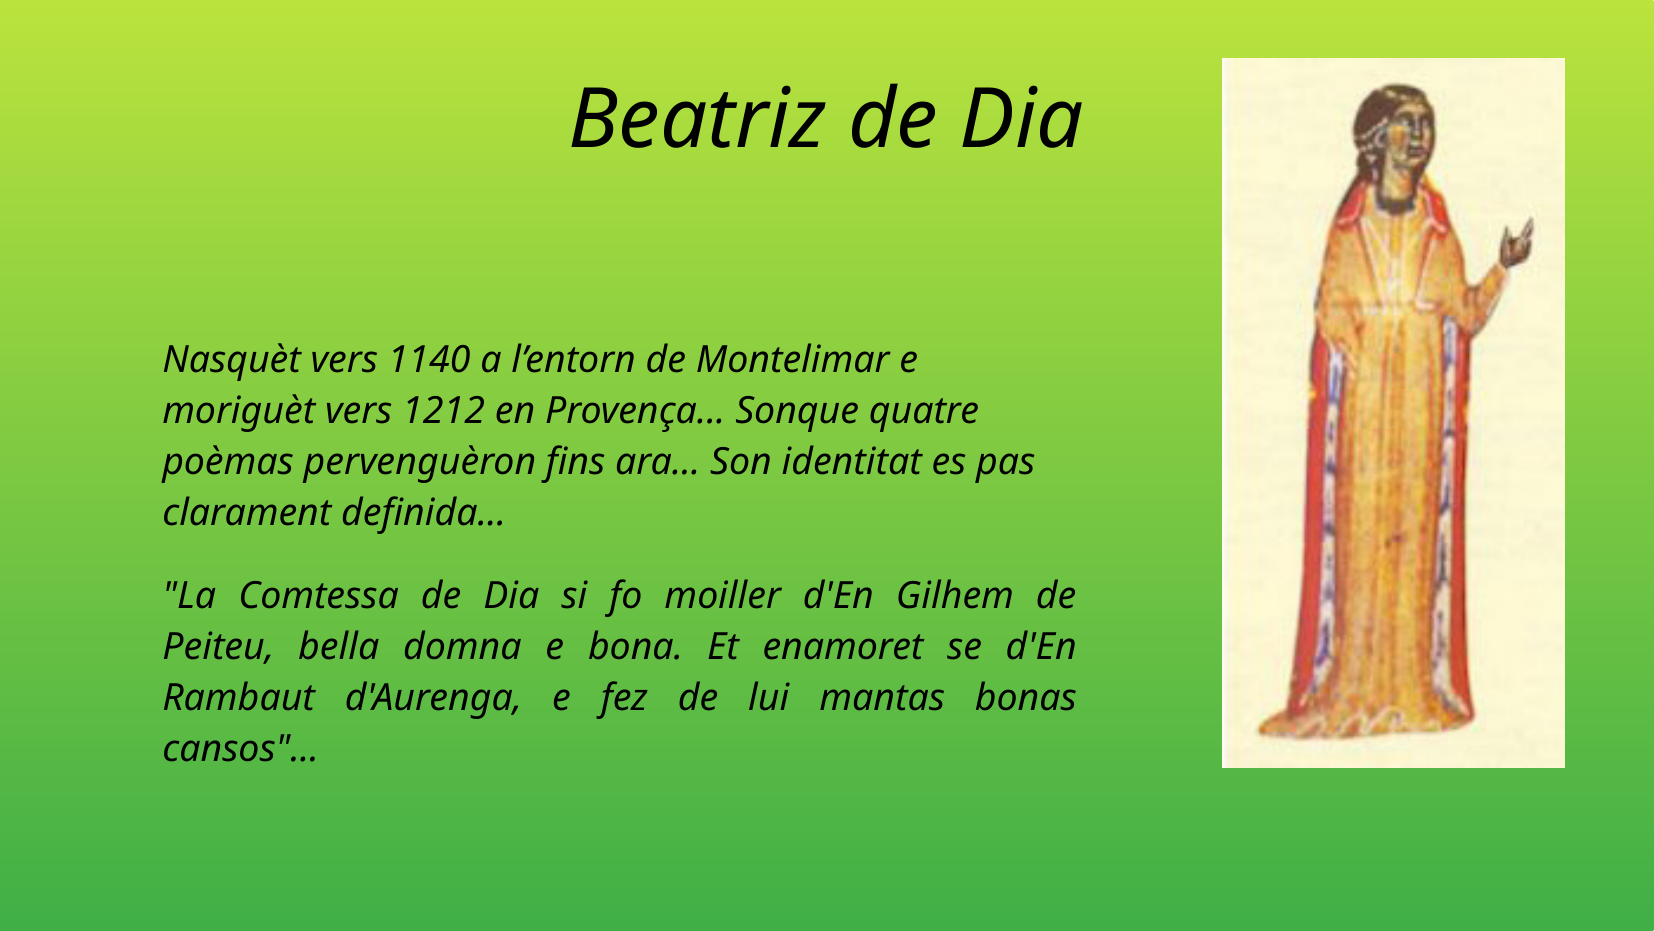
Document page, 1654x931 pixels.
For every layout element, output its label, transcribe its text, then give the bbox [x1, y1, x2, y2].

text_box Nasquèt vers 1140 a l’entorn de Montelimar e moriguèt vers 1212 en Provença... Sonque quatre poèmas pervenguèron fins ara... Son identitat es pas clarament definida... [147, 324, 1063, 594]
text_box "La Comtessa de Dia si fo moiller d'En Gilhem de Peiteu, bella domna e bona. Et enamoret se d'En Rambaut d'Aurenga, e fez de lui mantas bonas cansos"... [147, 560, 1093, 931]
picture [1222, 58, 1565, 768]
title Beatriz de Dia [82, 37, 1571, 193]
